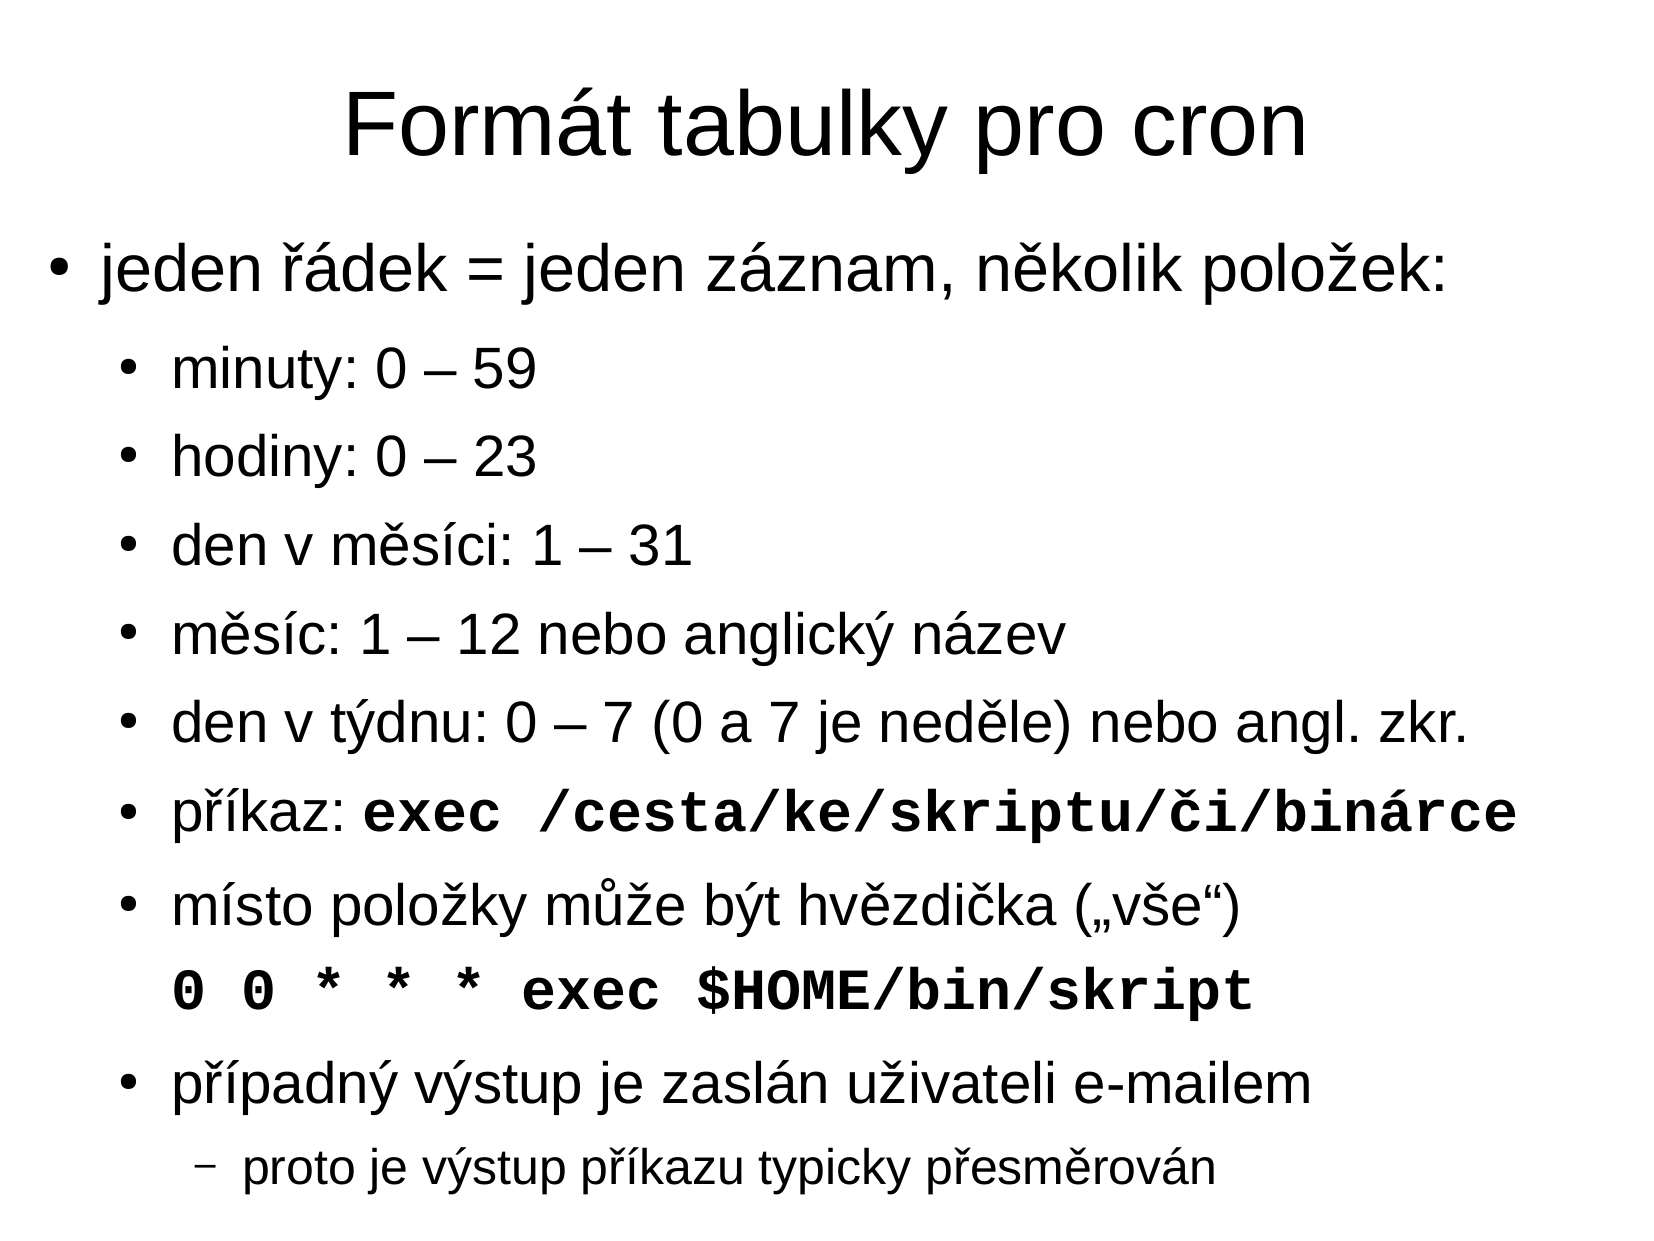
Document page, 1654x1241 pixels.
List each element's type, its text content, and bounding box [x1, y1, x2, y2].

title Formát tabulky pro cron [82, 27, 1571, 220]
list jeden řádek = jeden záznam, několik položek: minuty: 0 – 59 hodiny: 0 – 23 den v měsíci: 1 – 31 měsíc: 1 – 12 nebo anglický název den v týdnu: 0 – 7 (0 a 7 je neděle) nebo angl. zkr. příkaz: exec /cesta/ke/skriptu/či/binárce místo položky může být hvězdička („vše“) 0 0 * * * exec $HOME/bin/skript případný výstup je zaslán uživateli e-mailem proto je výstup příkazu typicky přesměrován [29, 231, 1625, 1196]
